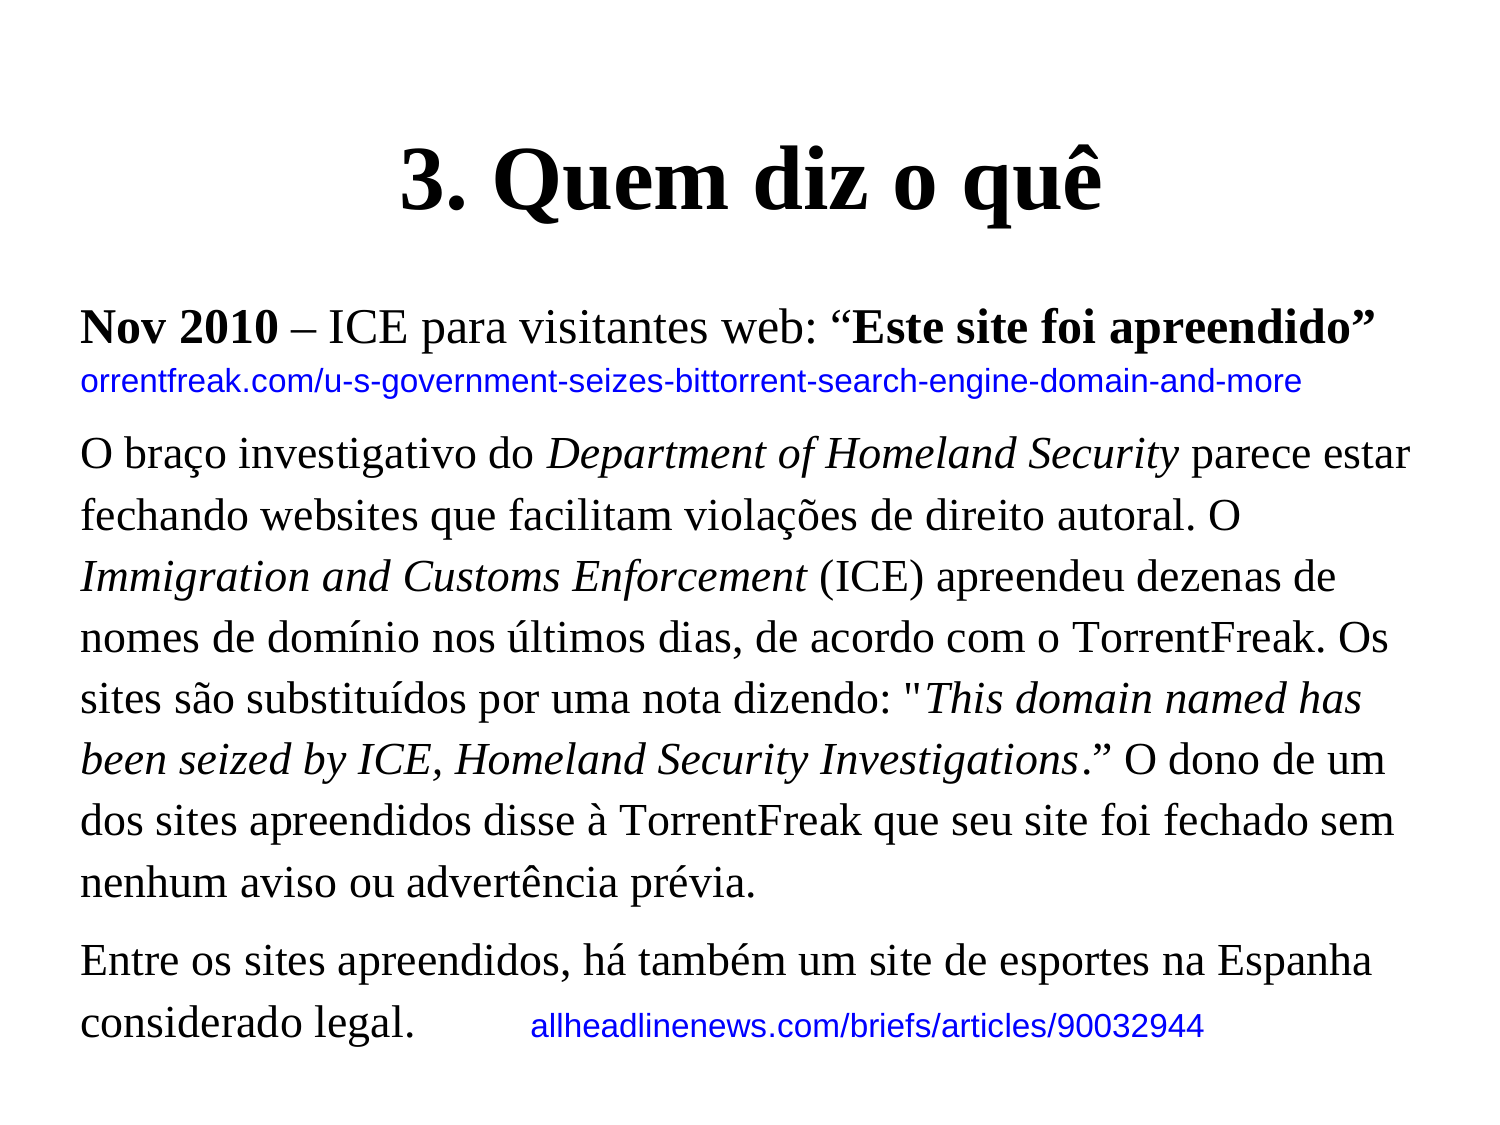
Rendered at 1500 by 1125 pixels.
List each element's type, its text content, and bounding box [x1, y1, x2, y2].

text_box Nov 2010 – ICE para visitantes web: “Este site foi apreendido” orrentfreak.com/u-s-government-seizes-bittorrent-search-engine-domain-and-more O braço investigativo do Department of Homeland Security parece estar fechando websites que facilitam violações de direito autoral. O Immigration and Customs Enforcement (ICE) apreendeu dezenas de nomes de domínio nos últimos dias, de acordo com o TorrentFreak. Os sites são substituídos por uma nota dizendo: "This domain named has been seized by ICE, Homeland Security Investigations.” O dono de um dos sites apreendidos disse à TorrentFreak que seu site foi fechado sem nenhum aviso ou advertência prévia. Entre os sites apreendidos, há também um site de esportes na Espanha considerado legal. allheadlinenews.com/briefs/articles/90032944 [65, 280, 1430, 1055]
title 3. Quem diz o quê [87, 52, 1416, 280]
